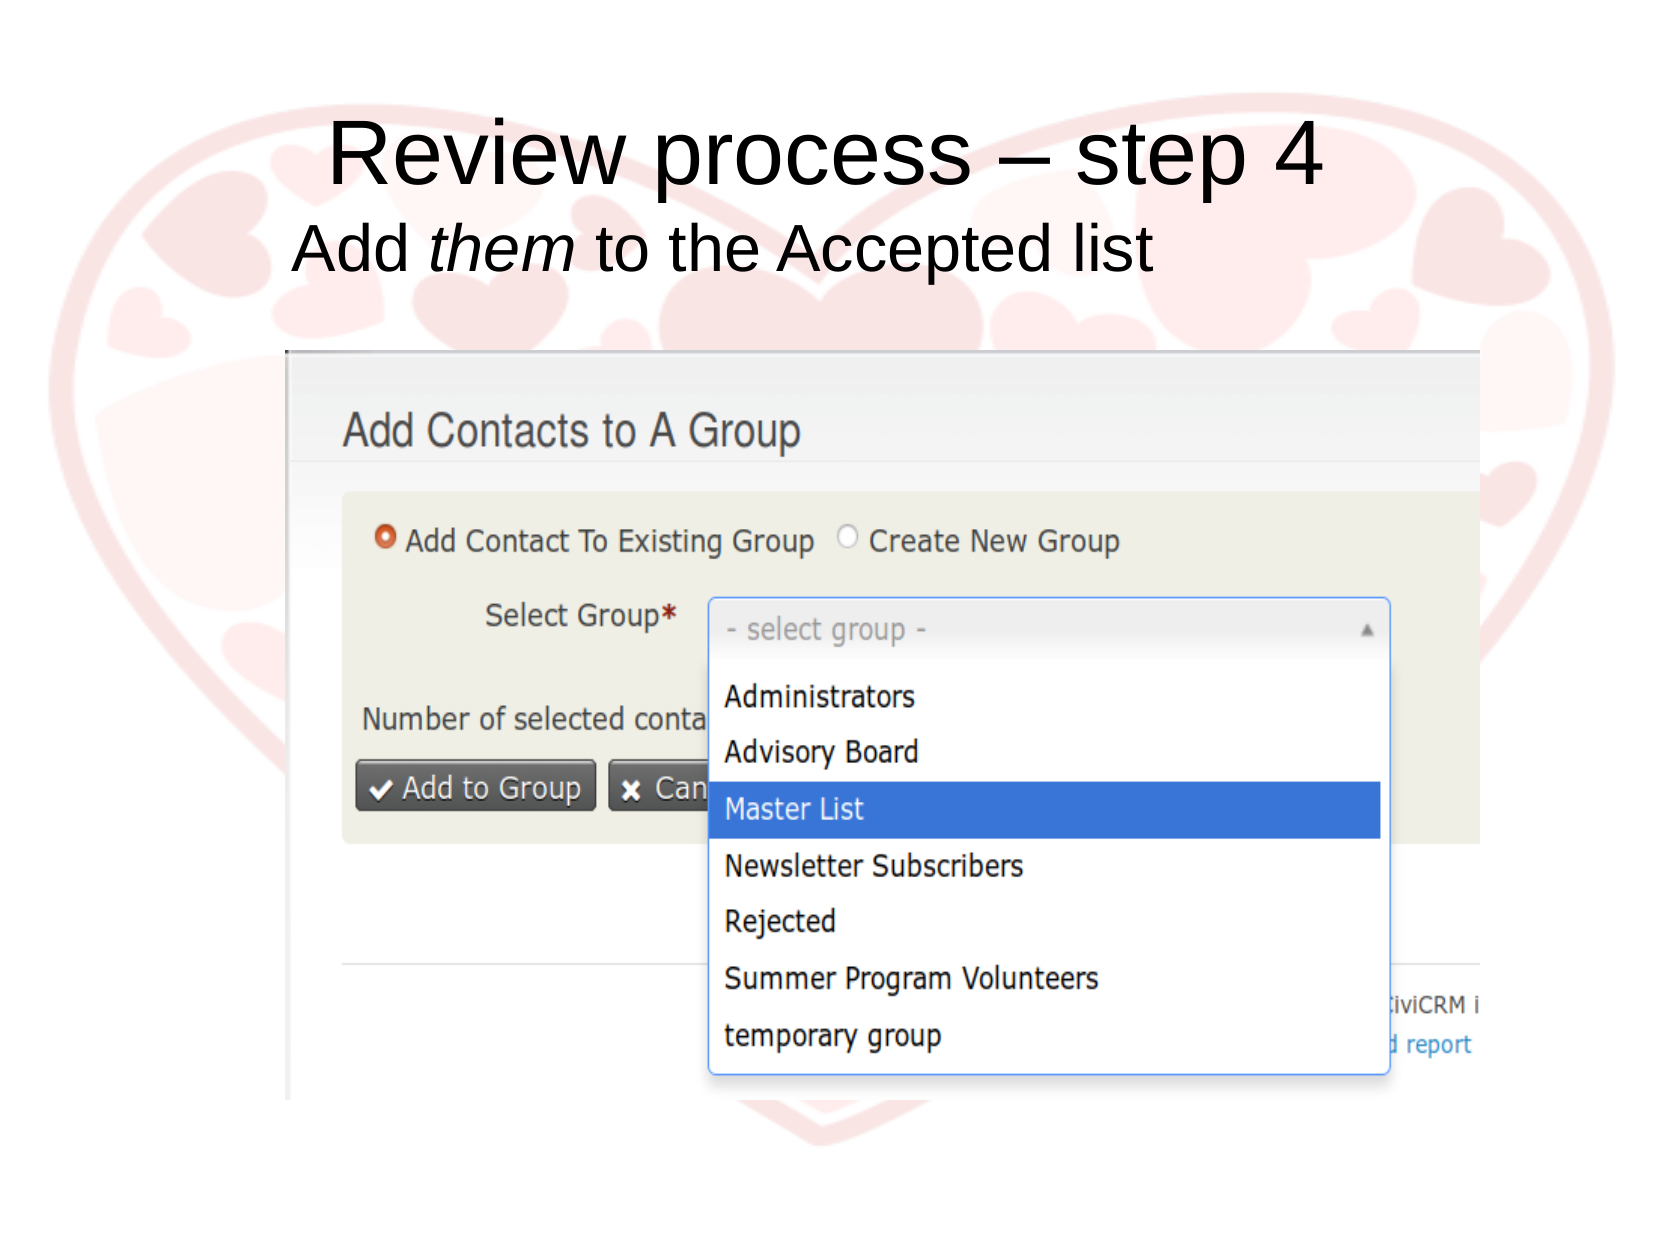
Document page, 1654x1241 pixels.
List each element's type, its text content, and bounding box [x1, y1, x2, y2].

picture [285, 350, 1480, 1100]
title Review process – step 4 [82, 49, 1571, 257]
text_box Add them to the Accepted list [220, 211, 1471, 301]
